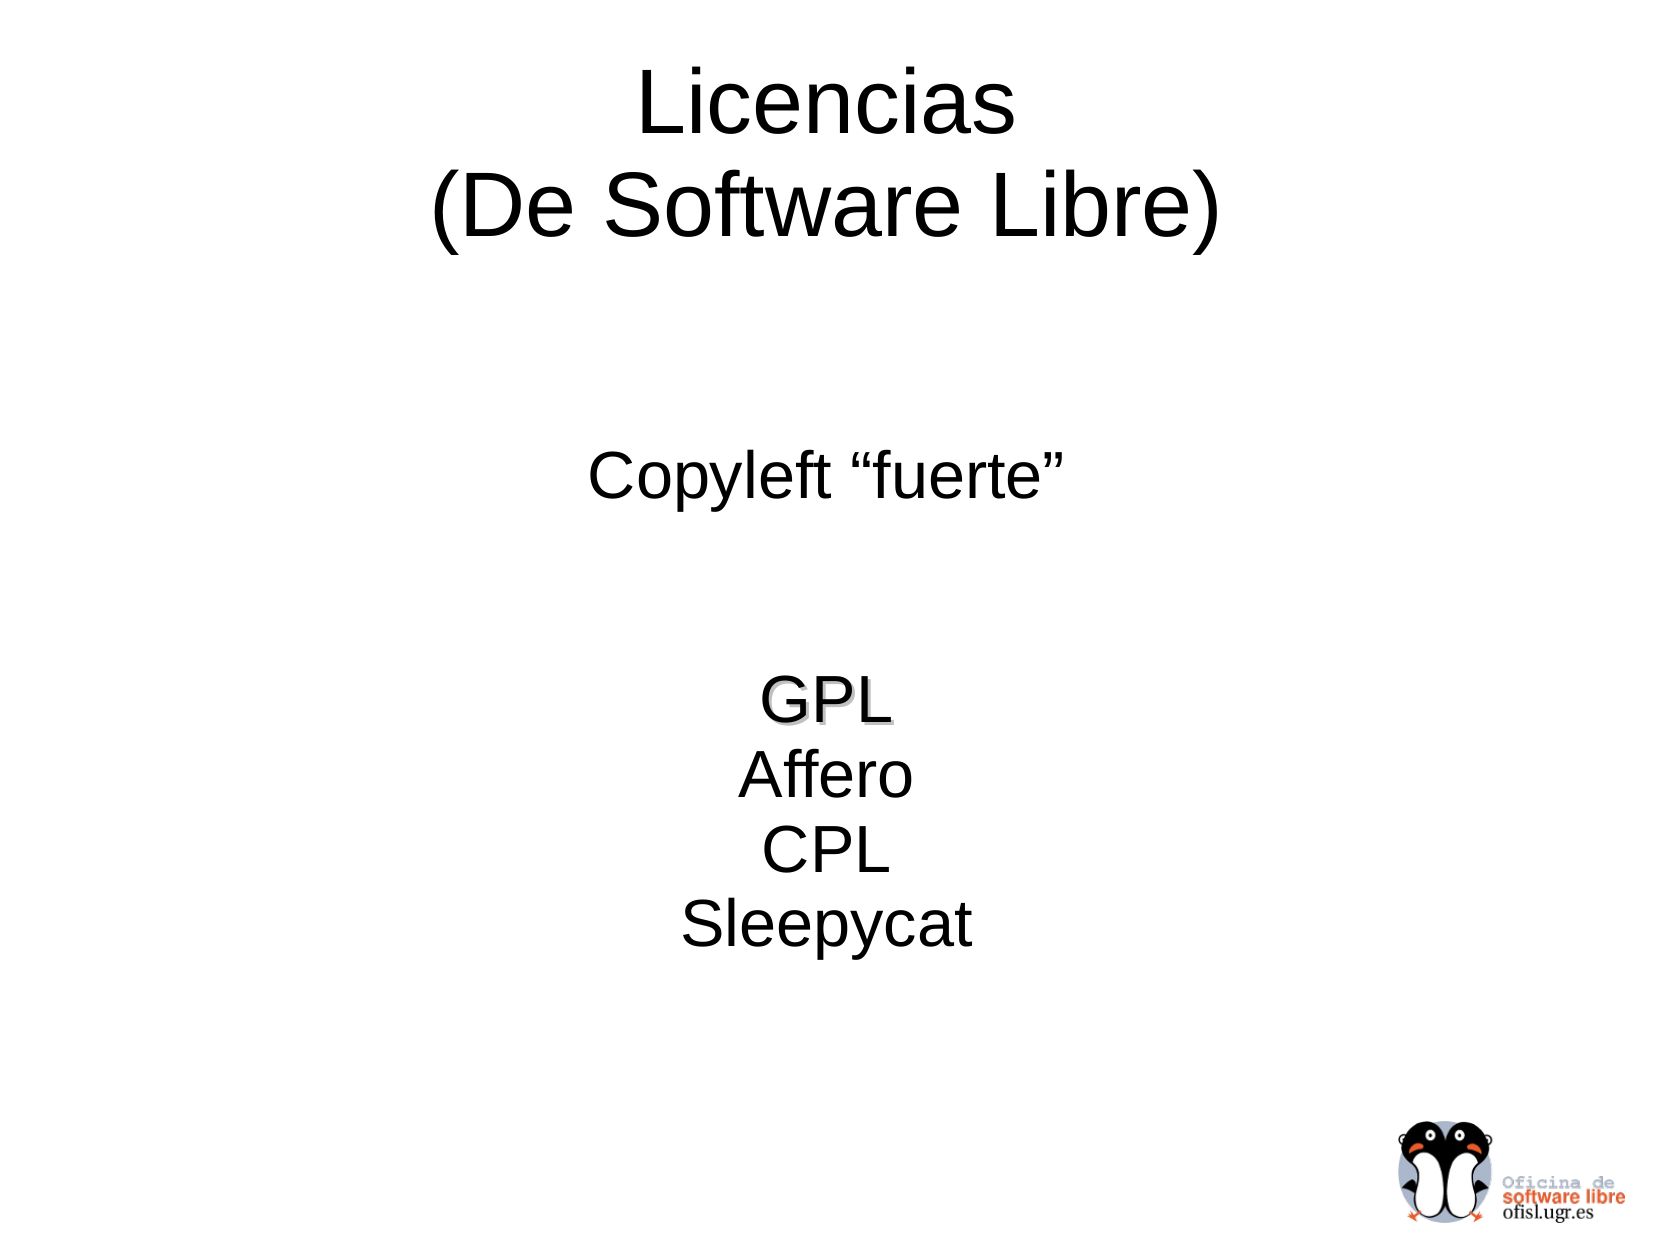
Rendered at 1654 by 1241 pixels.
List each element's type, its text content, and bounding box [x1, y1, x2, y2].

title Licencias (De Software Libre) [82, 50, 1571, 256]
subtitle Copyleft “fuerte” GPL Affero CPL Sleepycat [82, 297, 1571, 1102]
picture [1398, 1121, 1625, 1223]
